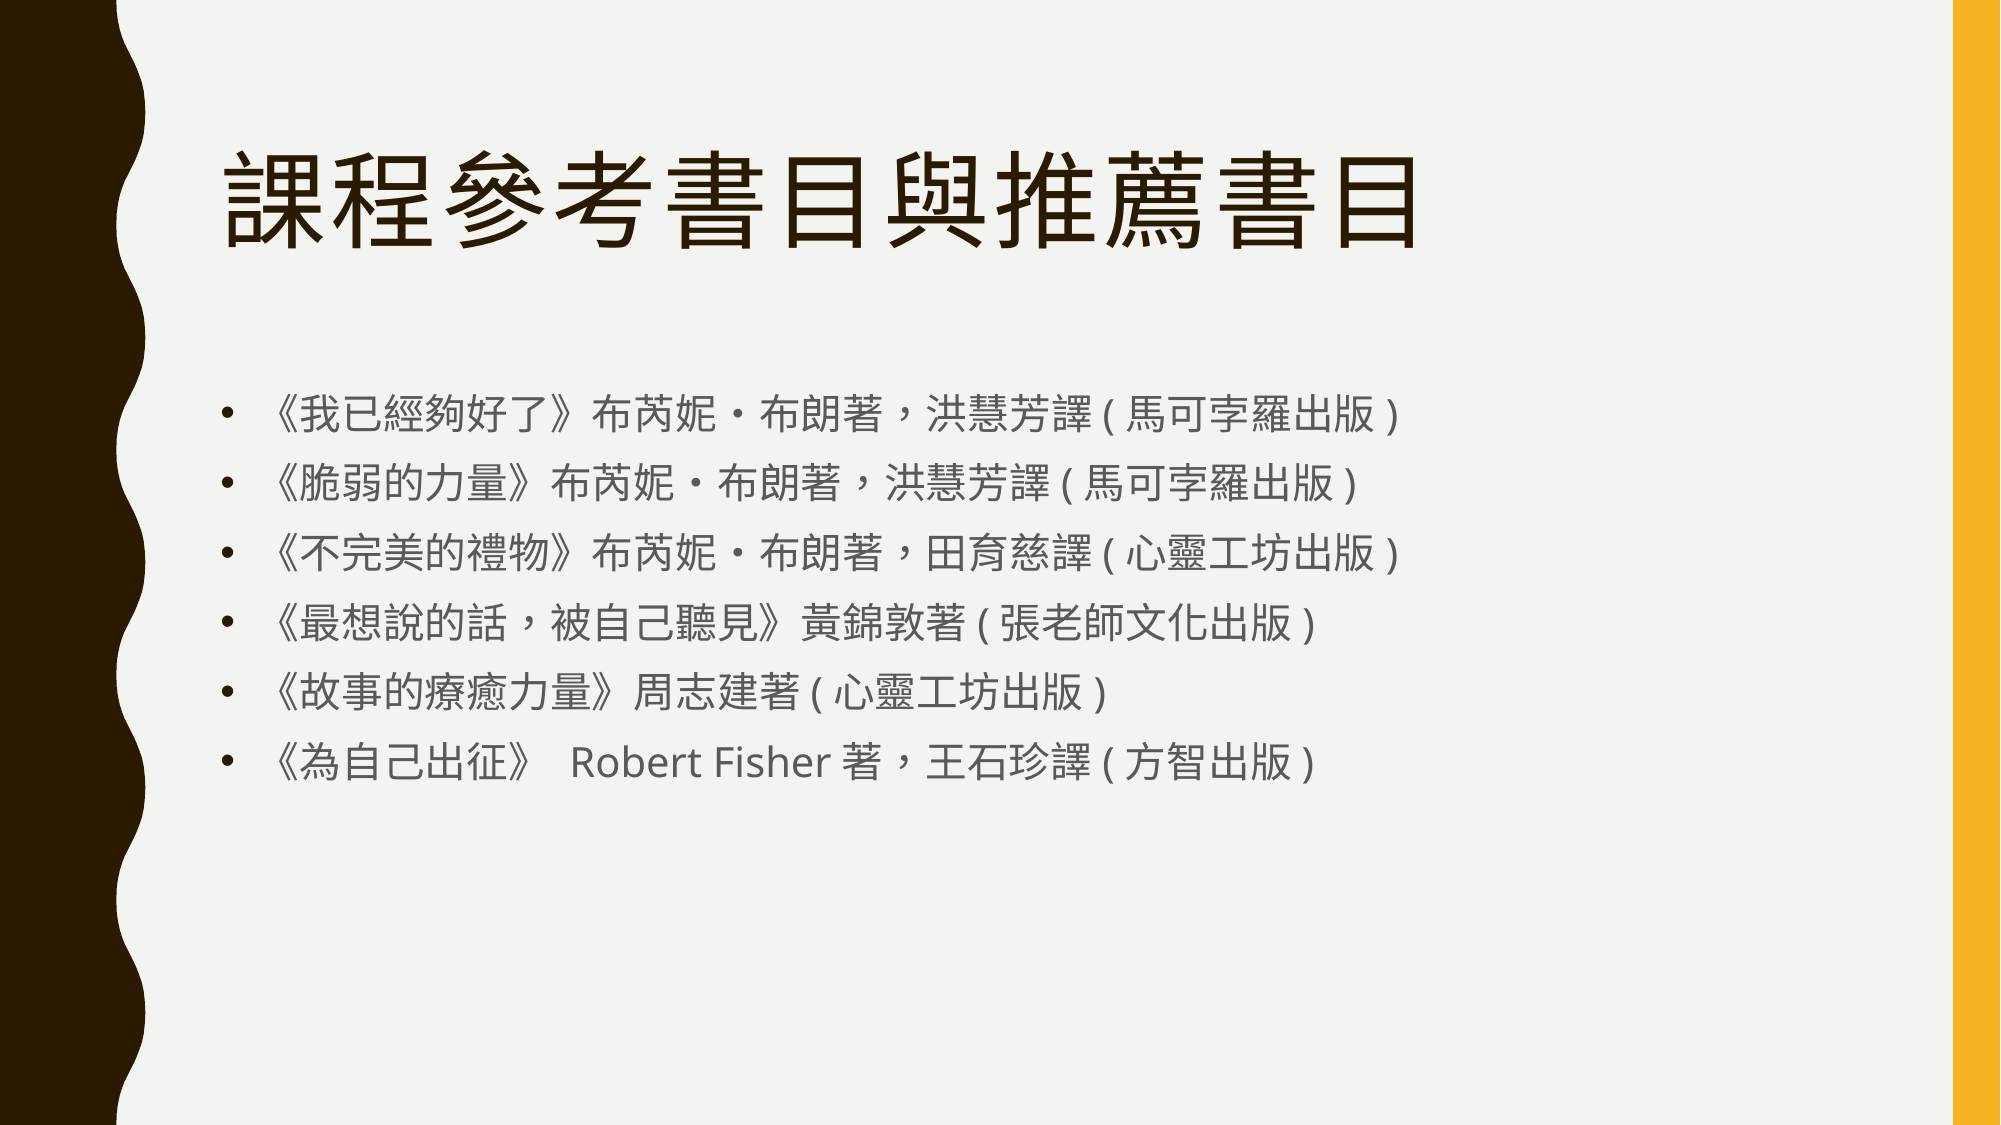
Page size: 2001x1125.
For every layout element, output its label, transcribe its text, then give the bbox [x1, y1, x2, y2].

list 《我已經夠好了》布芮妮‧布朗著，洪慧芳譯(馬可孛羅出版) 《脆弱的力量》布芮妮‧布朗著，洪慧芳譯(馬可孛羅出版) 《不完美的禮物》布芮妮‧布朗著，田育慈譯(心靈工坊出版) 《最想說的話，被自己聽見》黃錦敦著(張老師文化出版) 《故事的療癒力量》周志建著(心靈工坊出版) 《為自己出征》 Robert Fisher著，王石珍譯(方智出版) [205, 375, 1876, 965]
title 課程參考書目與推薦書目 [205, 141, 1876, 308]
